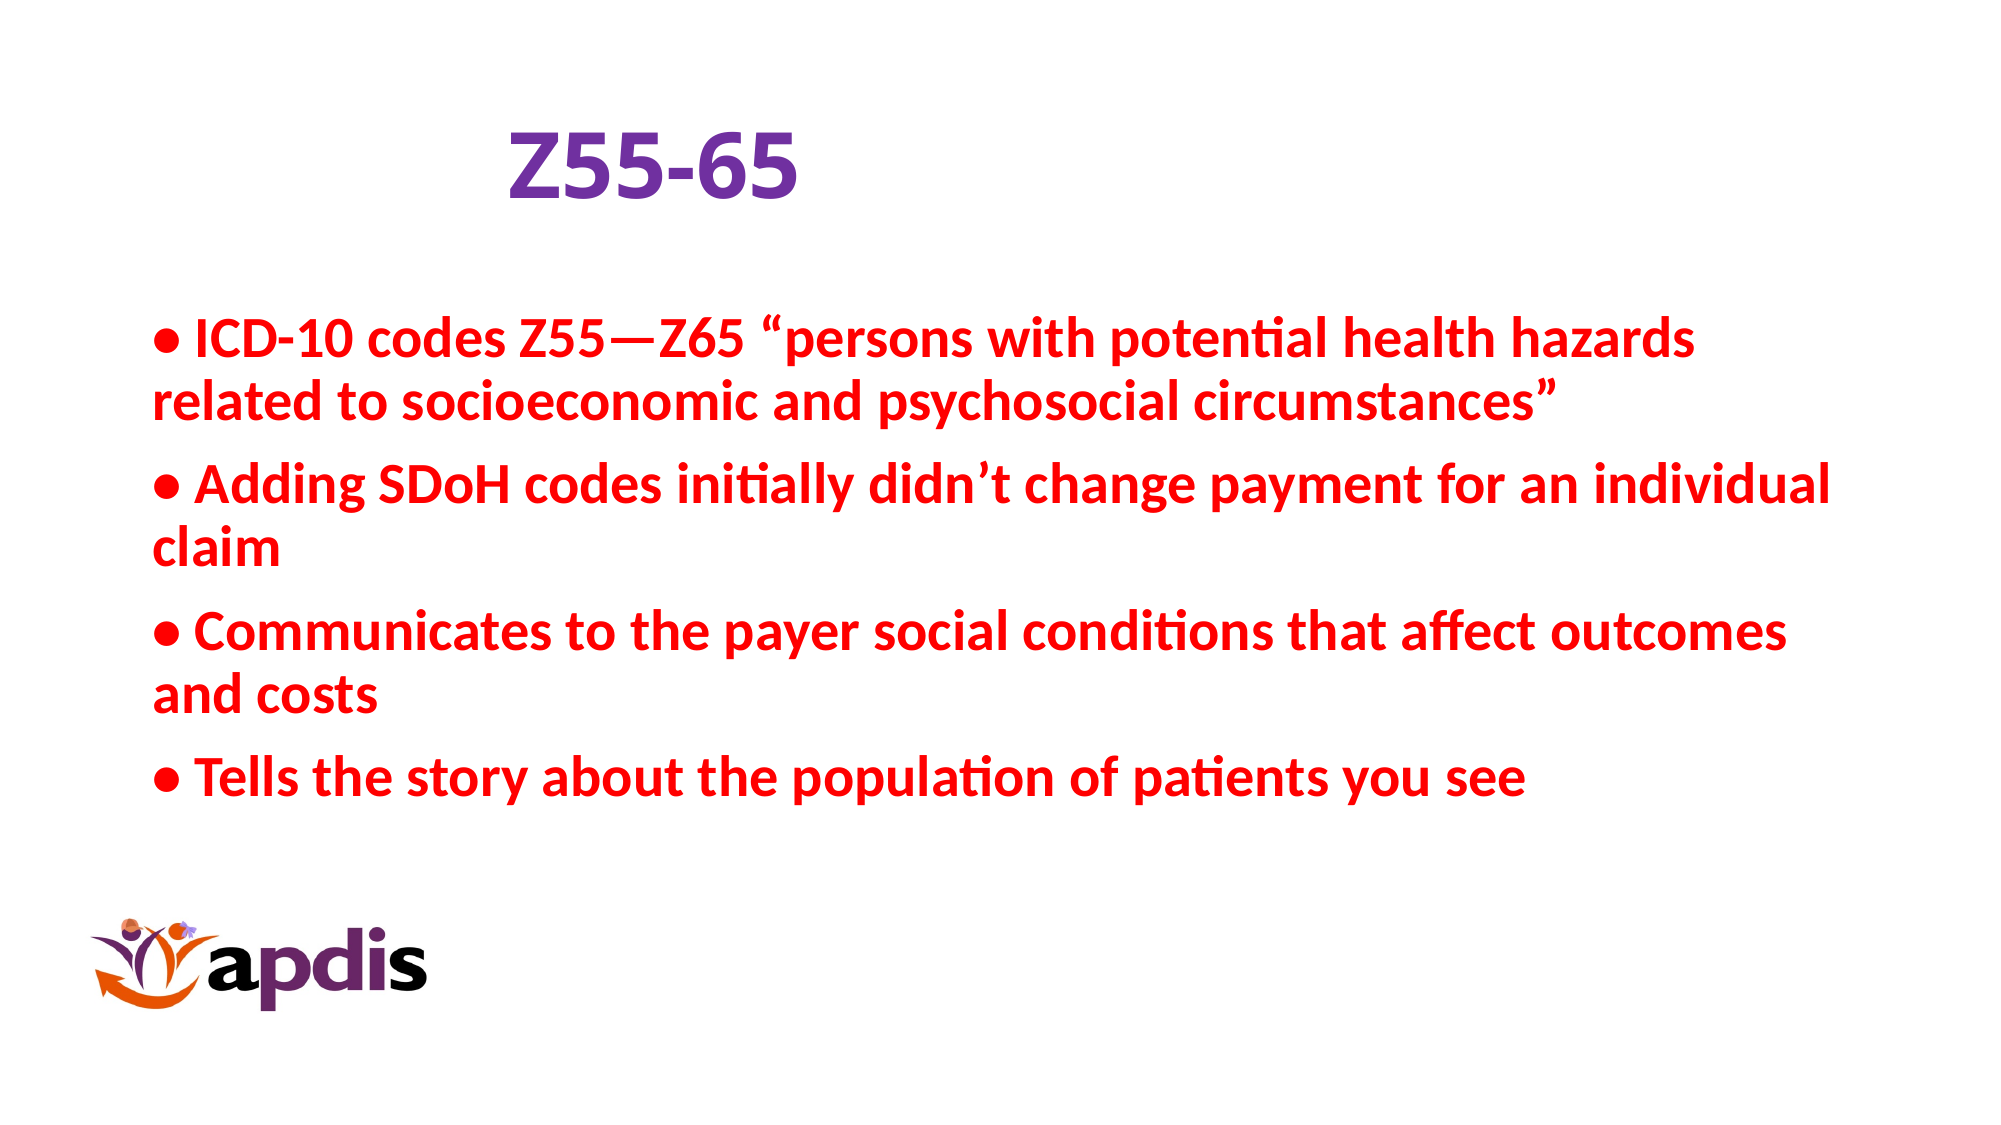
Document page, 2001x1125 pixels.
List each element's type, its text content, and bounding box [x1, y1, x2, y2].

title Z55-65 [137, 59, 1863, 278]
list • ICD-10 codes Z55—Z65 “persons with potential health hazards related to socioeconomic and psychosocial circumstances” • Adding SDoH codes initially didn’t change payment for an individual claim • Communicates to the payer social conditions that affect outcomes and costs • Tells the story about the population of patients you see [137, 299, 1863, 1014]
picture [68, 900, 432, 1027]
